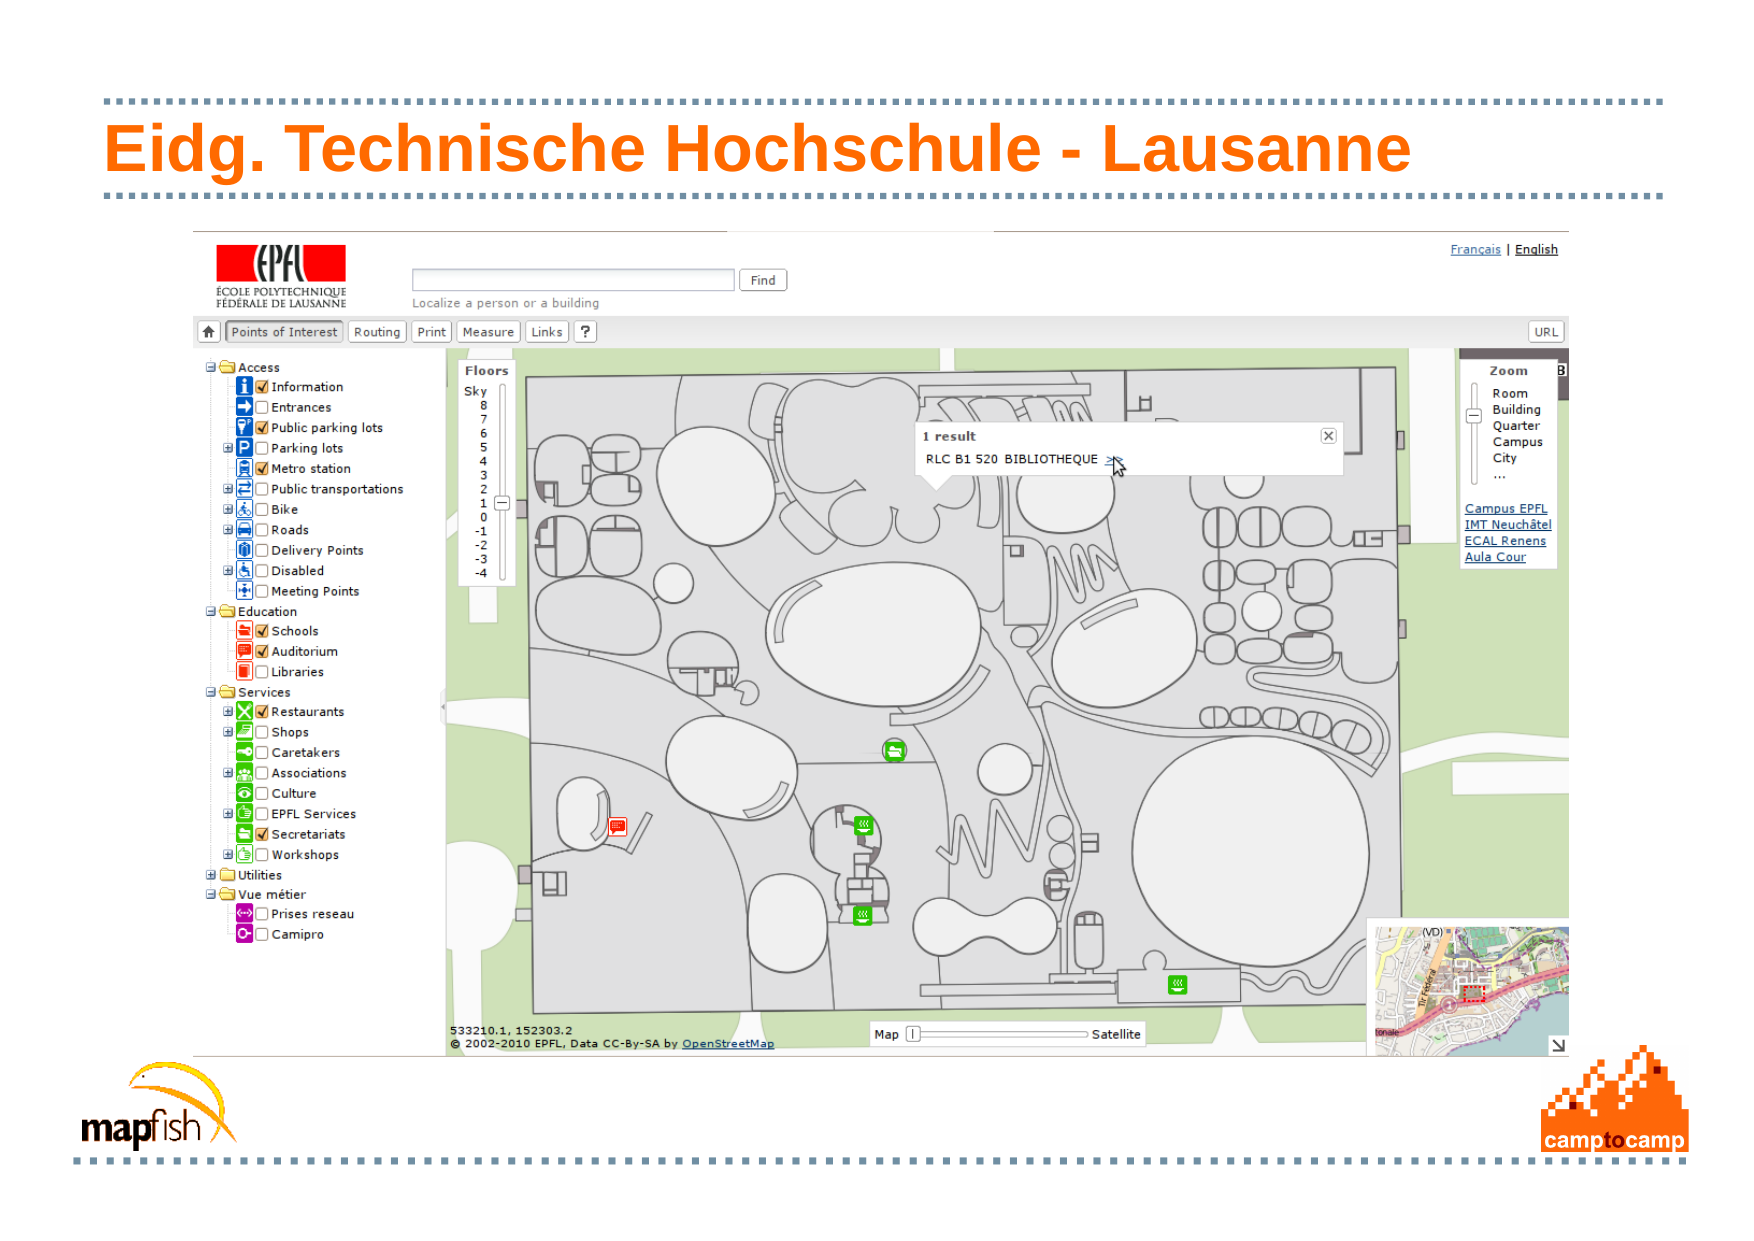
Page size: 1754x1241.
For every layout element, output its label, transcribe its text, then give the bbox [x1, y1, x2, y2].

picture [193, 231, 1689, 1152]
title Eidg. Technische Hochschule - Lausanne [103, 104, 1660, 193]
picture [82, 1062, 237, 1151]
